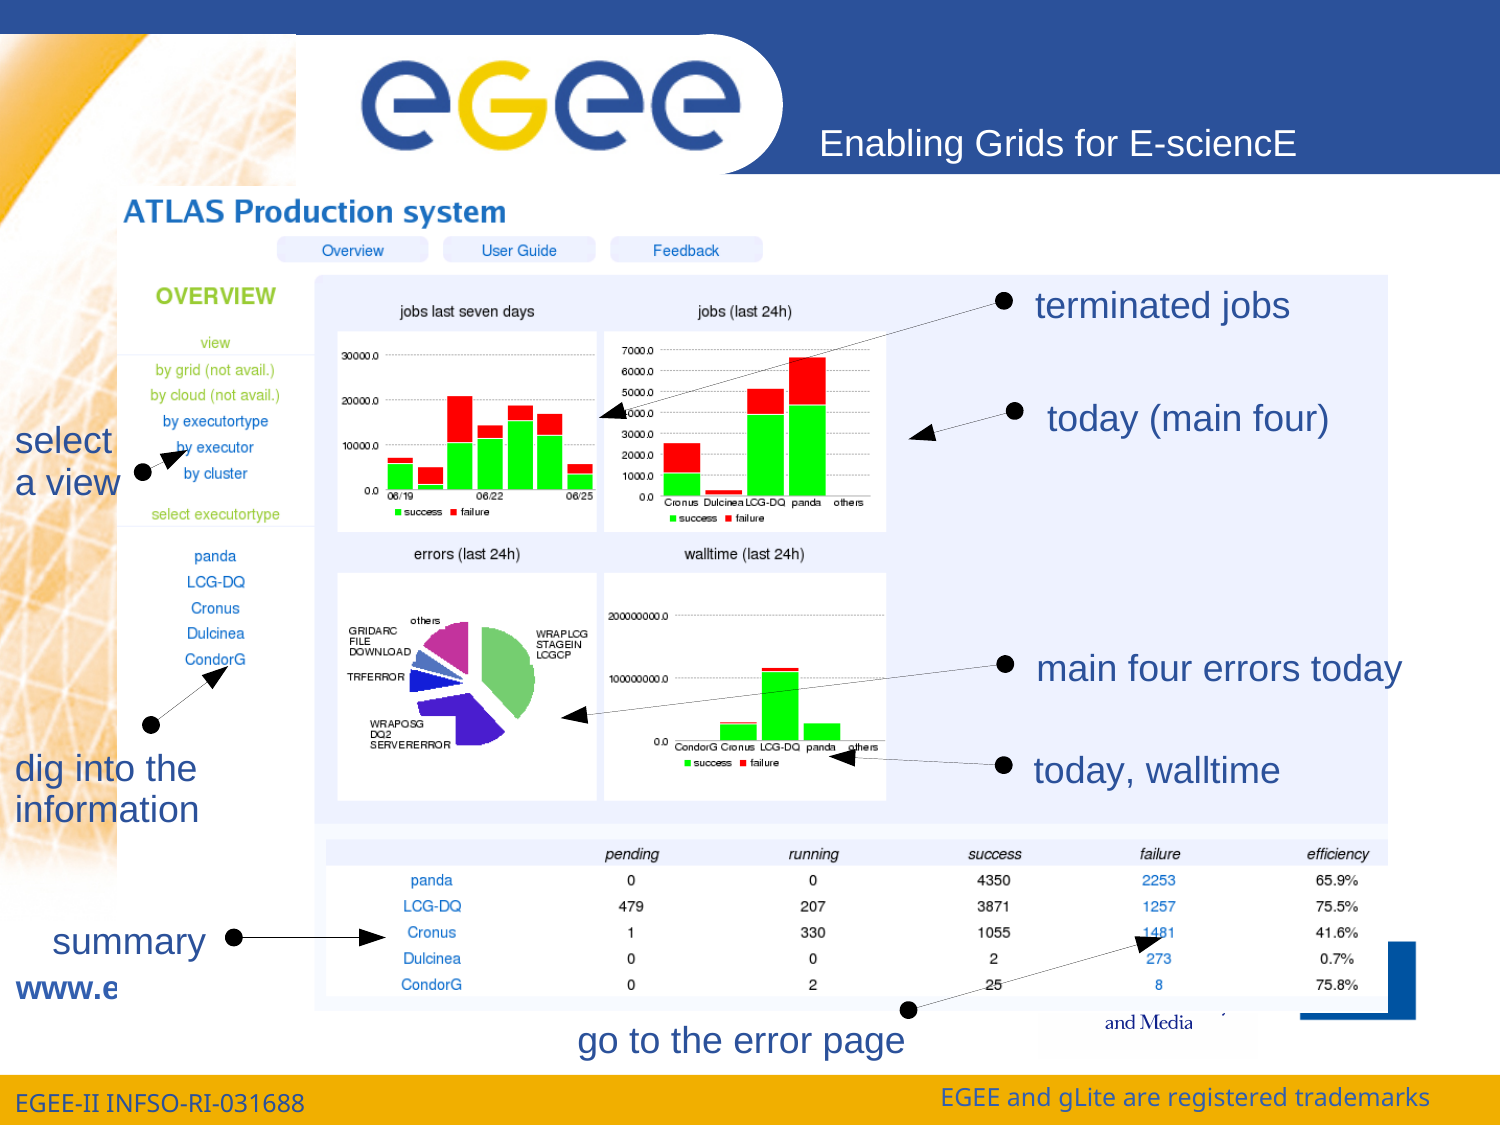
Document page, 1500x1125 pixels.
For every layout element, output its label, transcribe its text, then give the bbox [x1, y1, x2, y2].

text_box today, walltime [1018, 742, 1310, 804]
text_box today (main four) [1032, 390, 1426, 452]
text_box summary [37, 913, 226, 976]
text_box terminated jobs [1020, 276, 1398, 339]
picture [355, 56, 748, 154]
picture [0, 34, 1424, 1059]
text_box dig into the information [0, 739, 226, 938]
text_box go to the error page [562, 1012, 943, 1074]
text_box main four errors today [1021, 639, 1477, 702]
text_box select a view [0, 412, 151, 601]
